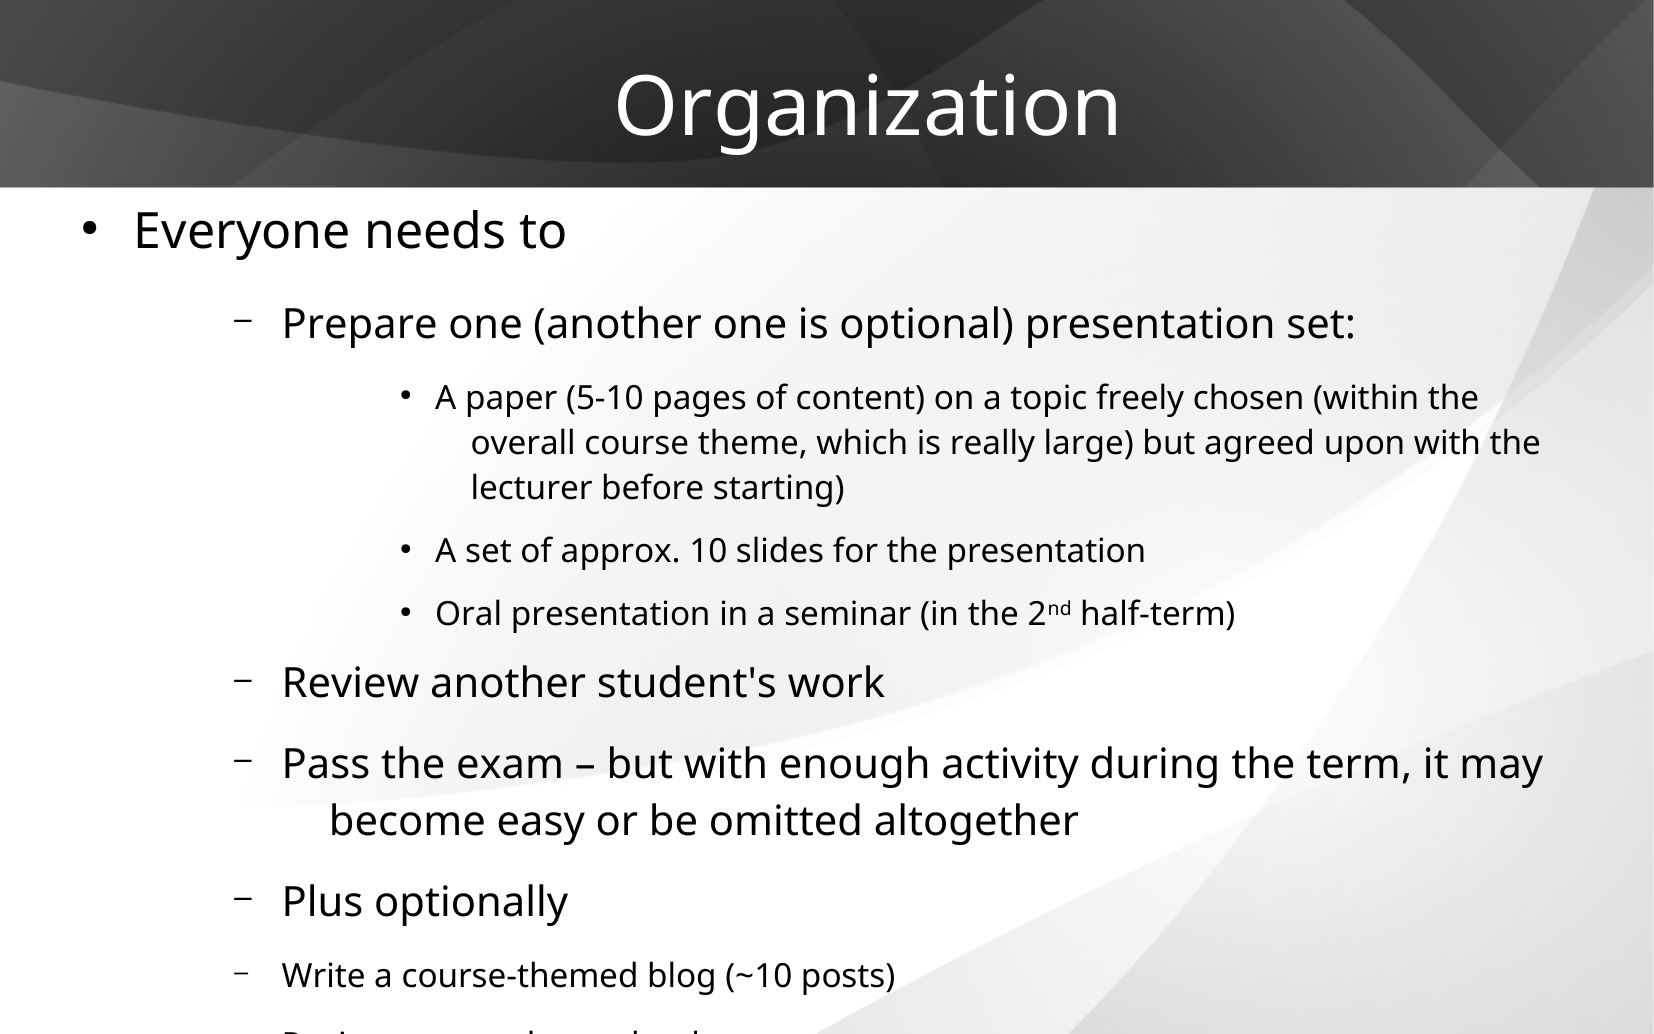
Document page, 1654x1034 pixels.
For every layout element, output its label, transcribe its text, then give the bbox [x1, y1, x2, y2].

picture [0, 0, 1654, 1034]
list Everyone needs to Prepare one (another one is optional) presentation set: A paper (5-10 pages of content) on a topic freely chosen (within the overall course theme, which is really large) but agreed upon with the lecturer before starting) A set of approx. 10 slides for the presentation Oral presentation in a seminar (in the 2nd half-term) Review another student's work Pass the exam – but with enough activity during the term, it may become easy or be omitted altogether Plus optionally Write a course-themed blog (~10 posts) Review some relevant books [45, 195, 1583, 1013]
title Organization [124, 0, 1613, 208]
